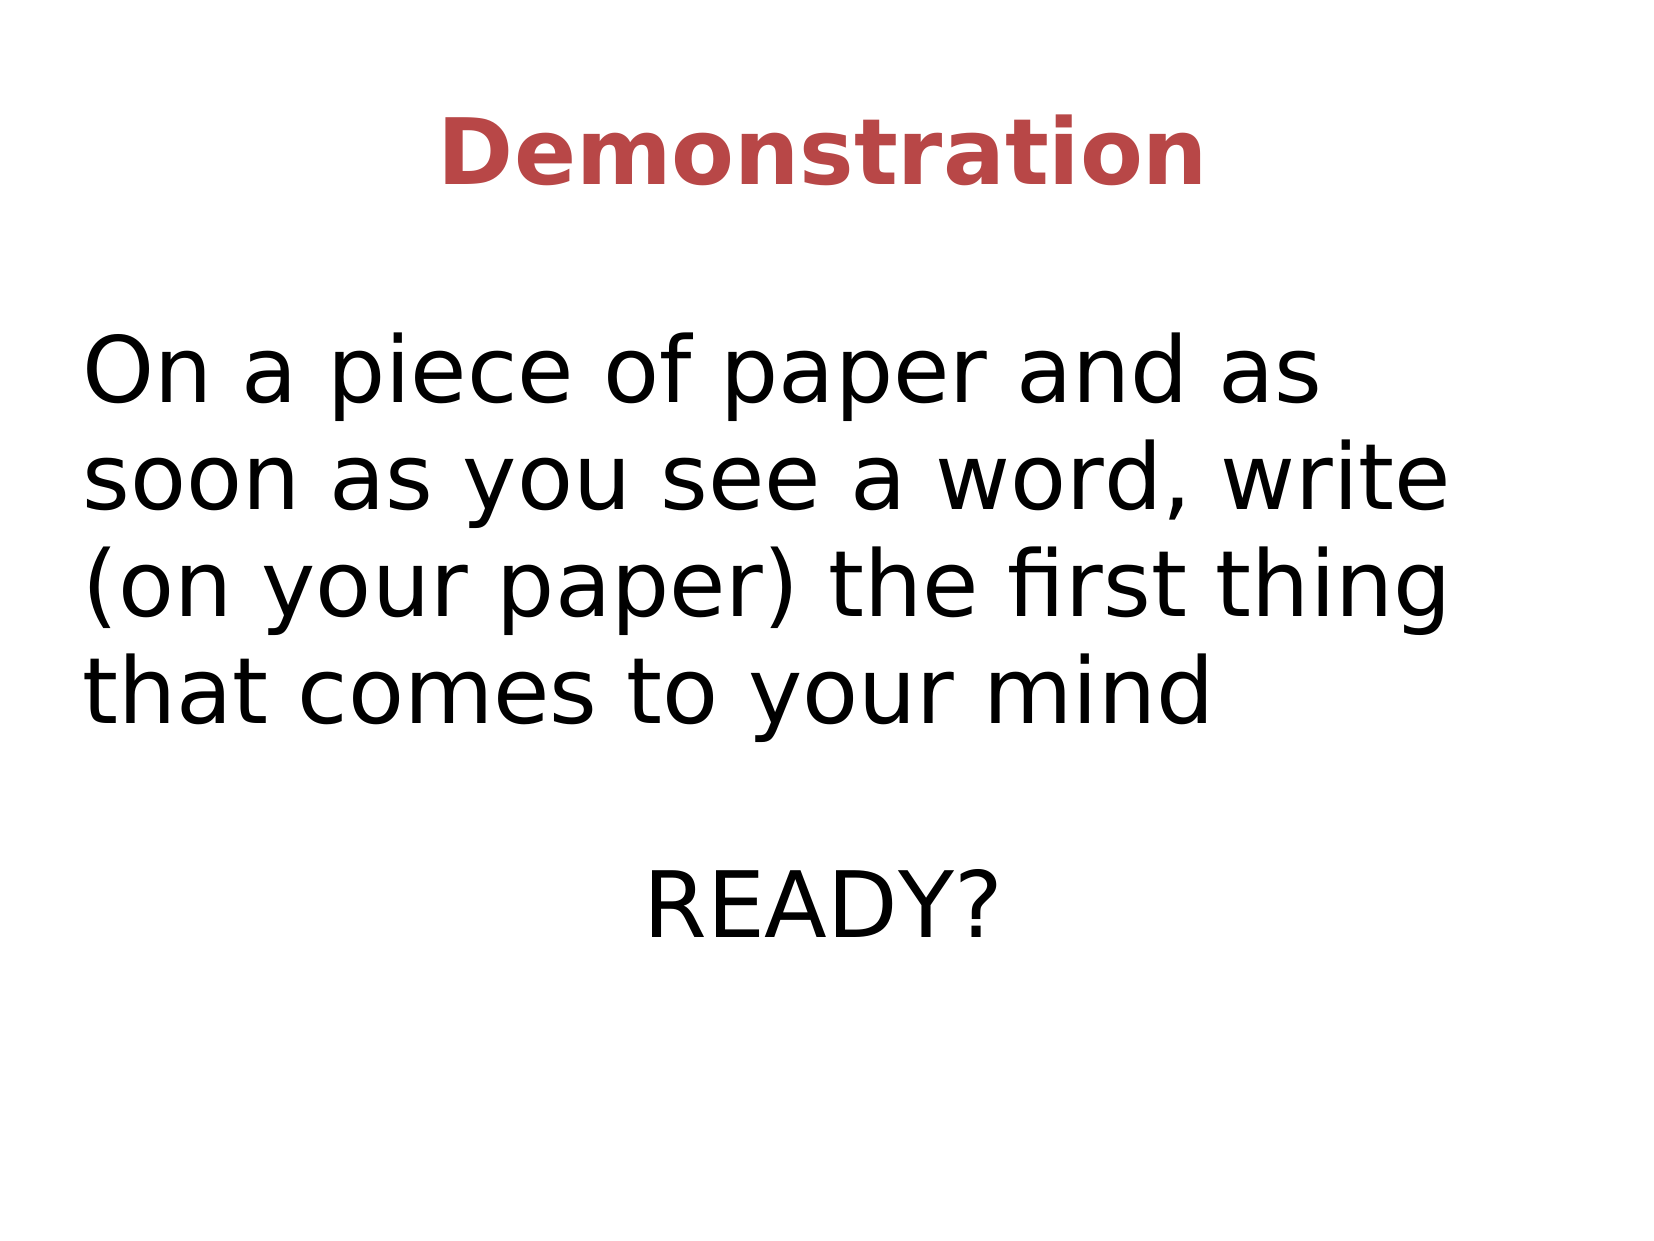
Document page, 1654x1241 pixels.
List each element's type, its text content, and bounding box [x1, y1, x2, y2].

title Demonstration [82, 49, 1565, 256]
text_box On a piece of paper and as soon as you see a word, write (on your paper) the first thing that comes to your mind READY? [82, 290, 1565, 1109]
